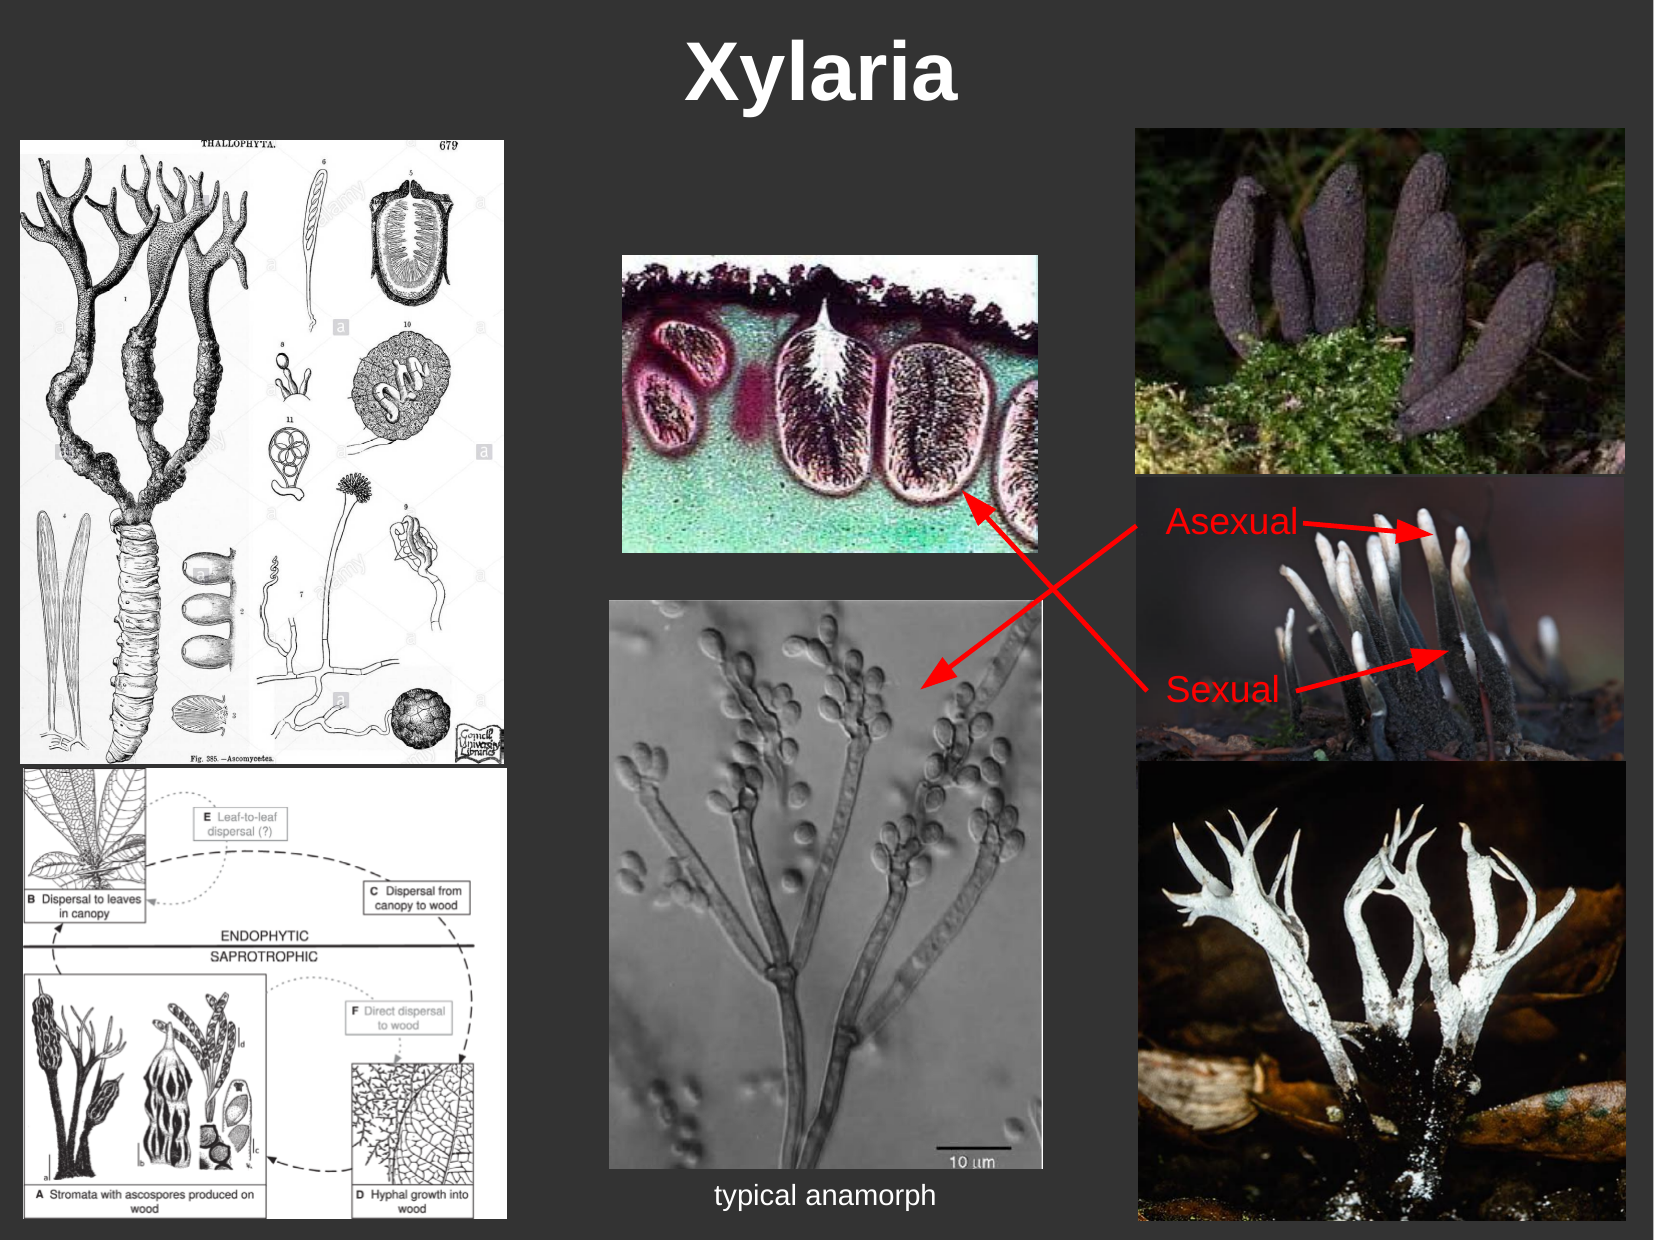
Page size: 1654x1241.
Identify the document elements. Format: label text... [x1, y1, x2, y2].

picture [23, 768, 507, 1219]
text_box typical anamorph [607, 1171, 1045, 1220]
picture [622, 255, 1038, 553]
picture [20, 140, 504, 764]
text_box Xylaria [10, 18, 1632, 126]
text_box Asexual Sexual [1150, 492, 1559, 718]
picture [1135, 128, 1625, 474]
picture [609, 600, 1043, 1169]
picture [1136, 477, 1626, 1221]
